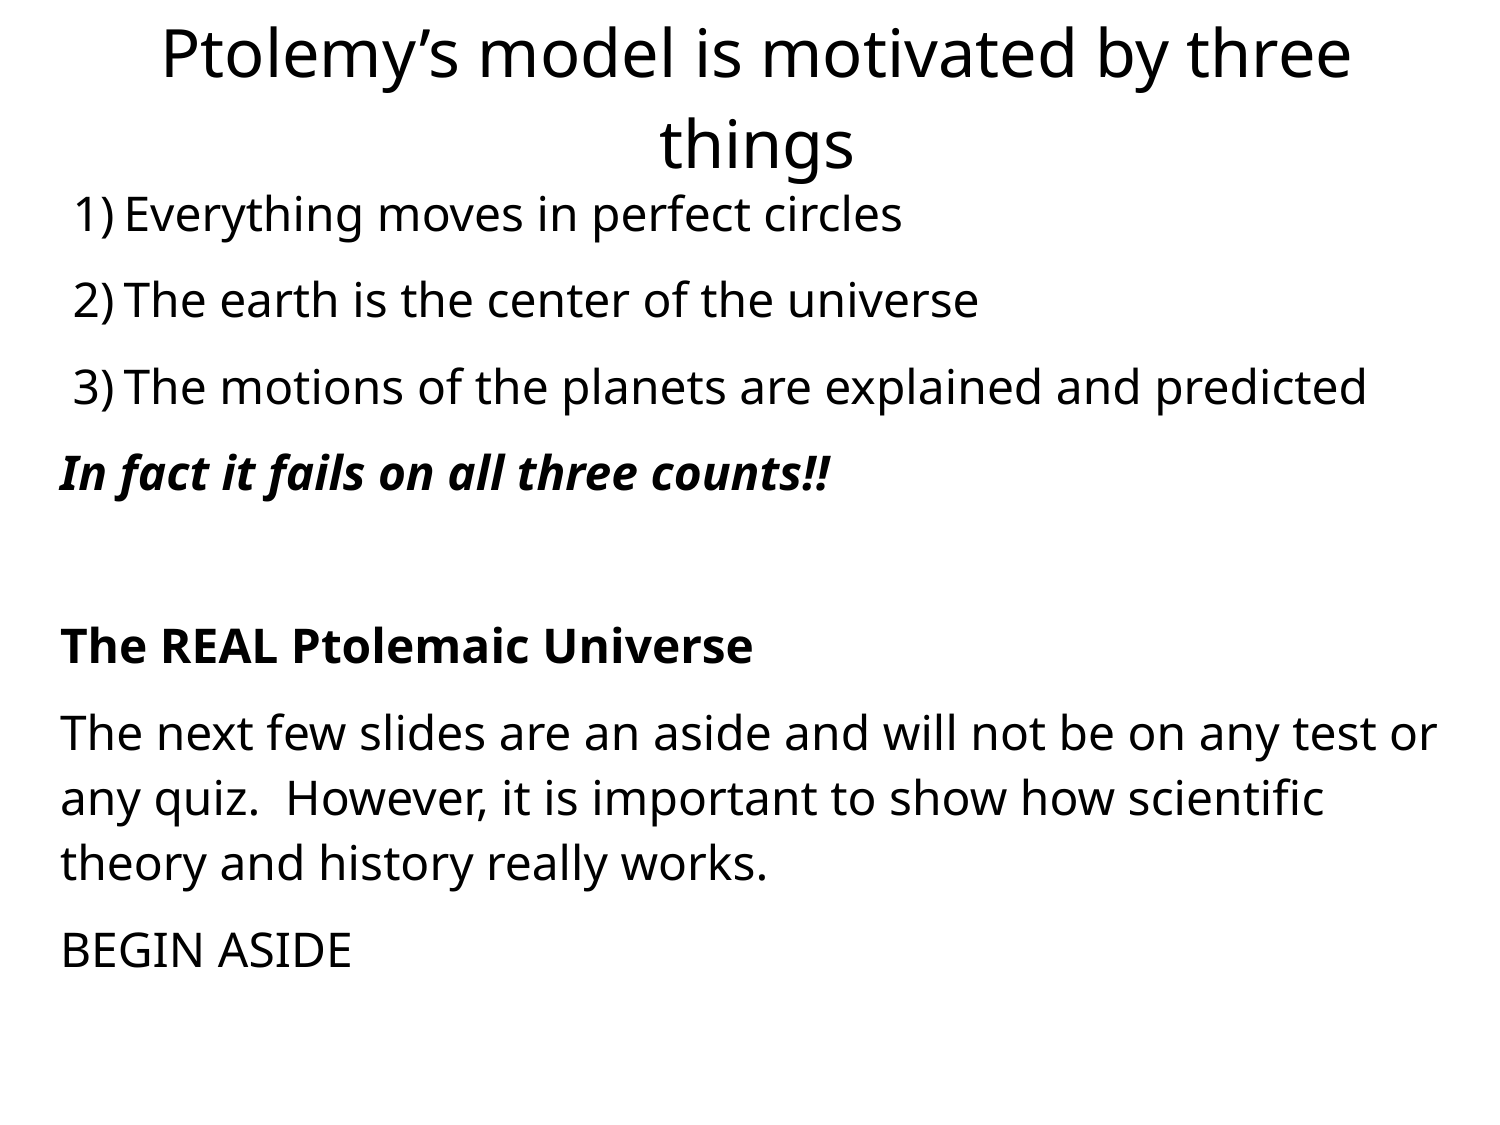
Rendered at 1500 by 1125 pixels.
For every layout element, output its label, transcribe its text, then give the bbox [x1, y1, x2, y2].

title Ptolemy’s model is motivated by three things [60, 58, 1456, 137]
list Everything moves in perfect circles The earth is the center of the universe The motions of the planets are explained and predicted In fact it fails on all three counts!! The REAL Ptolemaic Universe The next few slides are an aside and will not be on any test or any quiz. However, it is important to show how scientific theory and history really works. BEGIN ASIDE [60, 179, 1456, 991]
